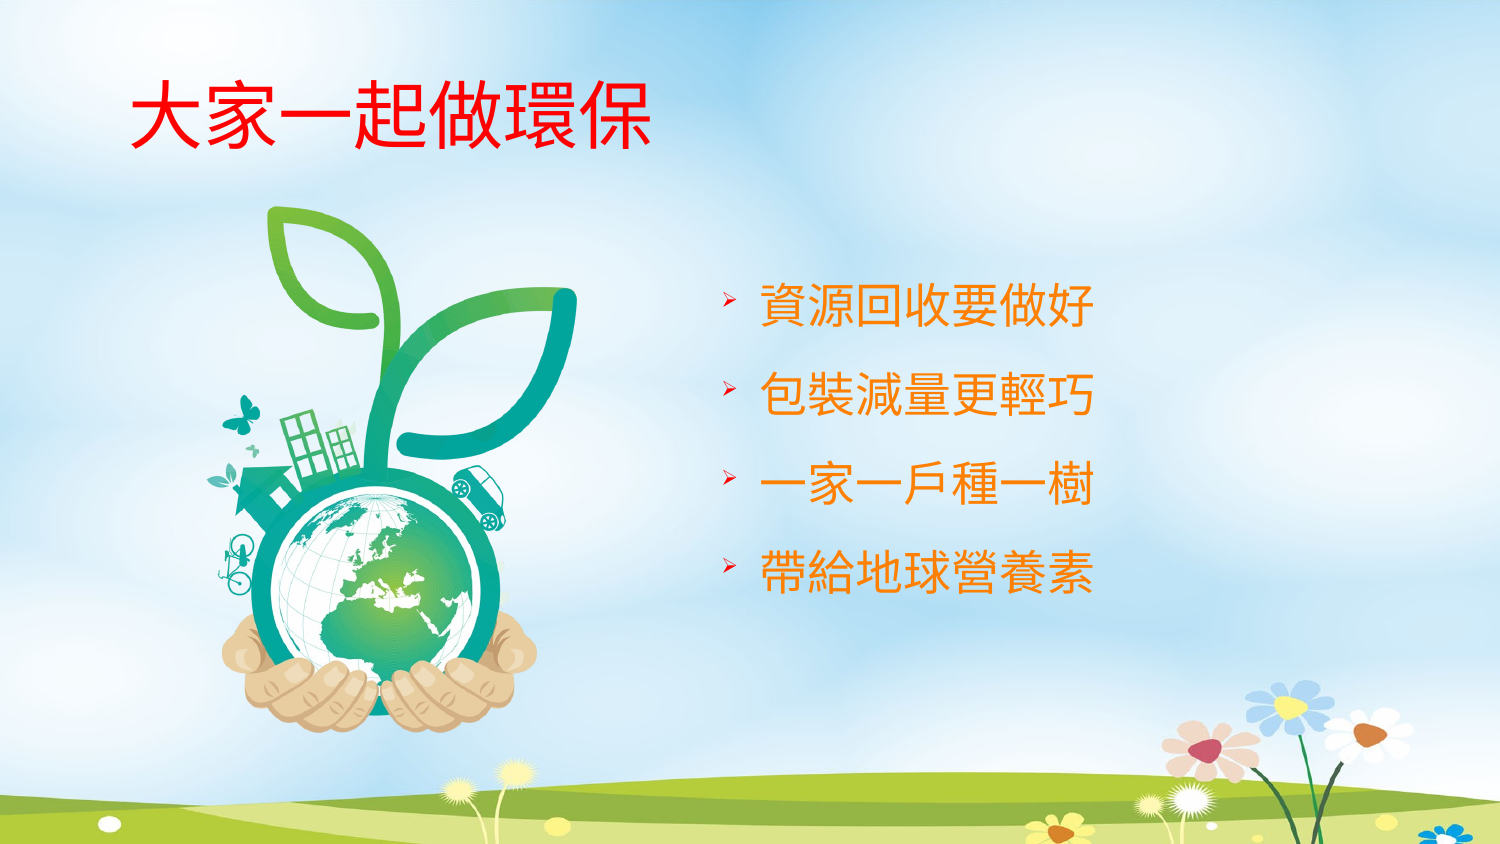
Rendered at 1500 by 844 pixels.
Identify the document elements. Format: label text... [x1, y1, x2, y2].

picture [0, 0, 1500, 844]
title 大家一起做環保 [75, 33, 1425, 175]
list 資源回收要做好 包裝減量更輕巧 一家一戶種一樹 帶給地球營養素 [708, 189, 1270, 680]
